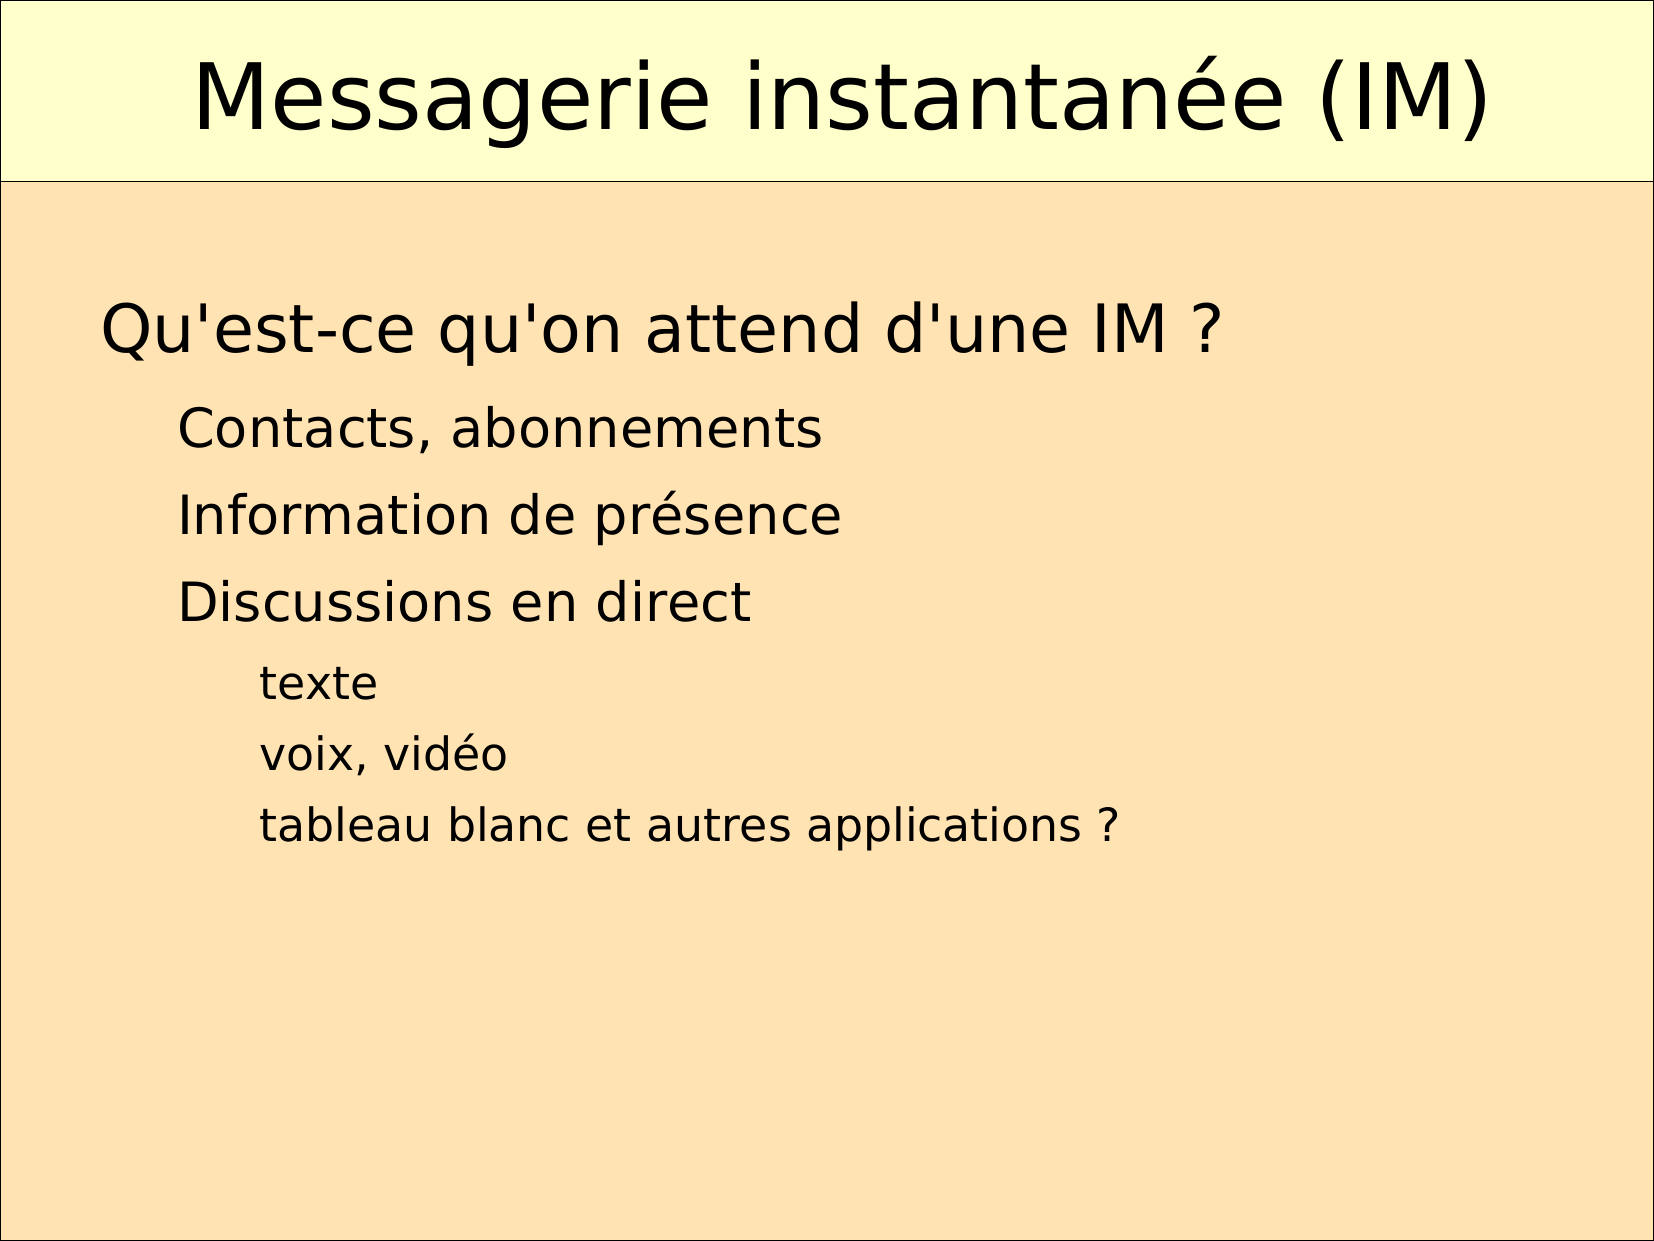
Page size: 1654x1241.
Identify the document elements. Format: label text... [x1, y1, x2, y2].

list Qu'est-ce qu'on attend d'une IM ? Contacts, abonnements Information de présence Discussions en direct texte voix, vidéo tableau blanc et autres applications ? [82, 290, 1571, 1094]
title Messagerie instantanée (IM) [135, 43, 1552, 151]
